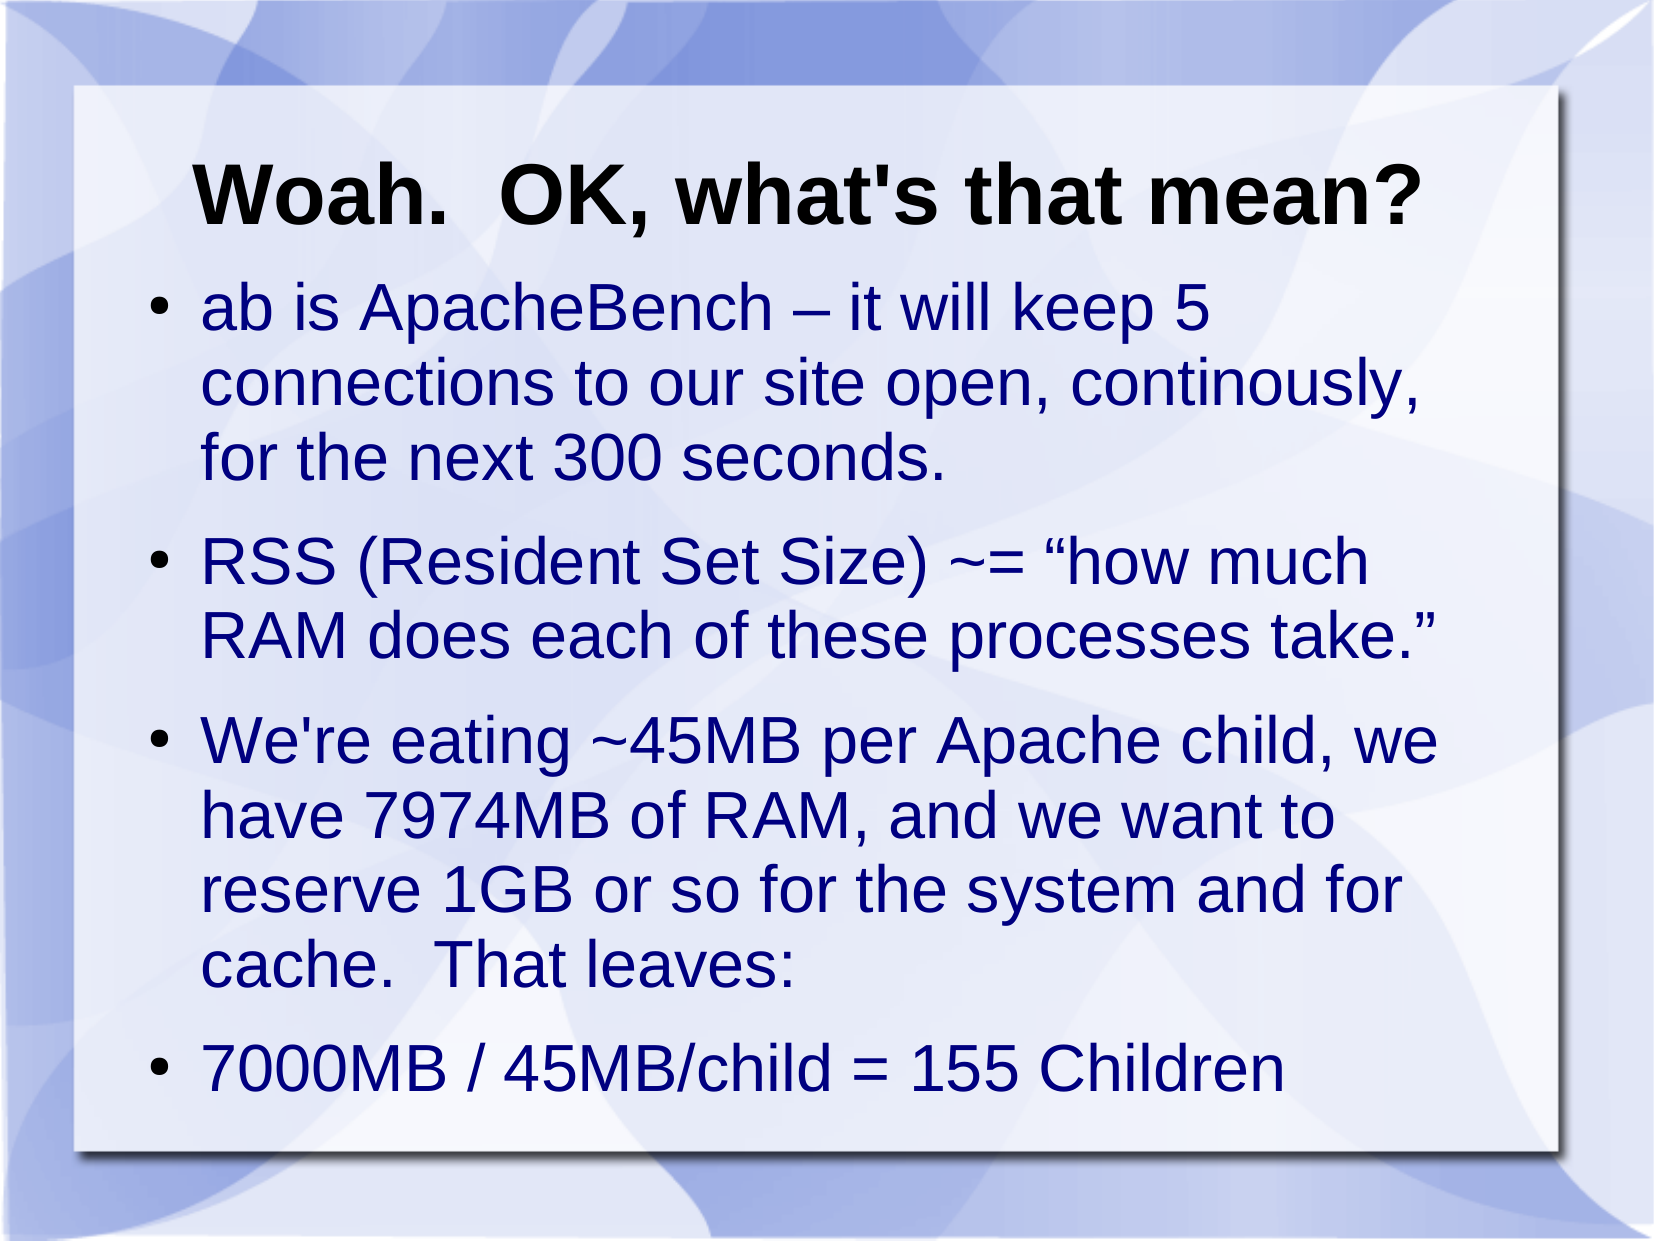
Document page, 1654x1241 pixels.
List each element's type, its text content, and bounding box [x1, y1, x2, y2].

title Woah. OK, what's that mean? [82, 90, 1536, 298]
picture [0, 0, 1654, 1241]
list ab is ApacheBench – it will keep 5 connections to our site open, continously, for the next 300 seconds. RSS (Resident Set Size) ~= “how much RAM does each of these processes take.” We're eating ~45MB per Apache child, we have 7974MB of RAM, and we want to reserve 1GB or so for the system and for cache. That leaves: 7000MB / 45MB/child = 155 Children [129, 270, 1489, 1107]
